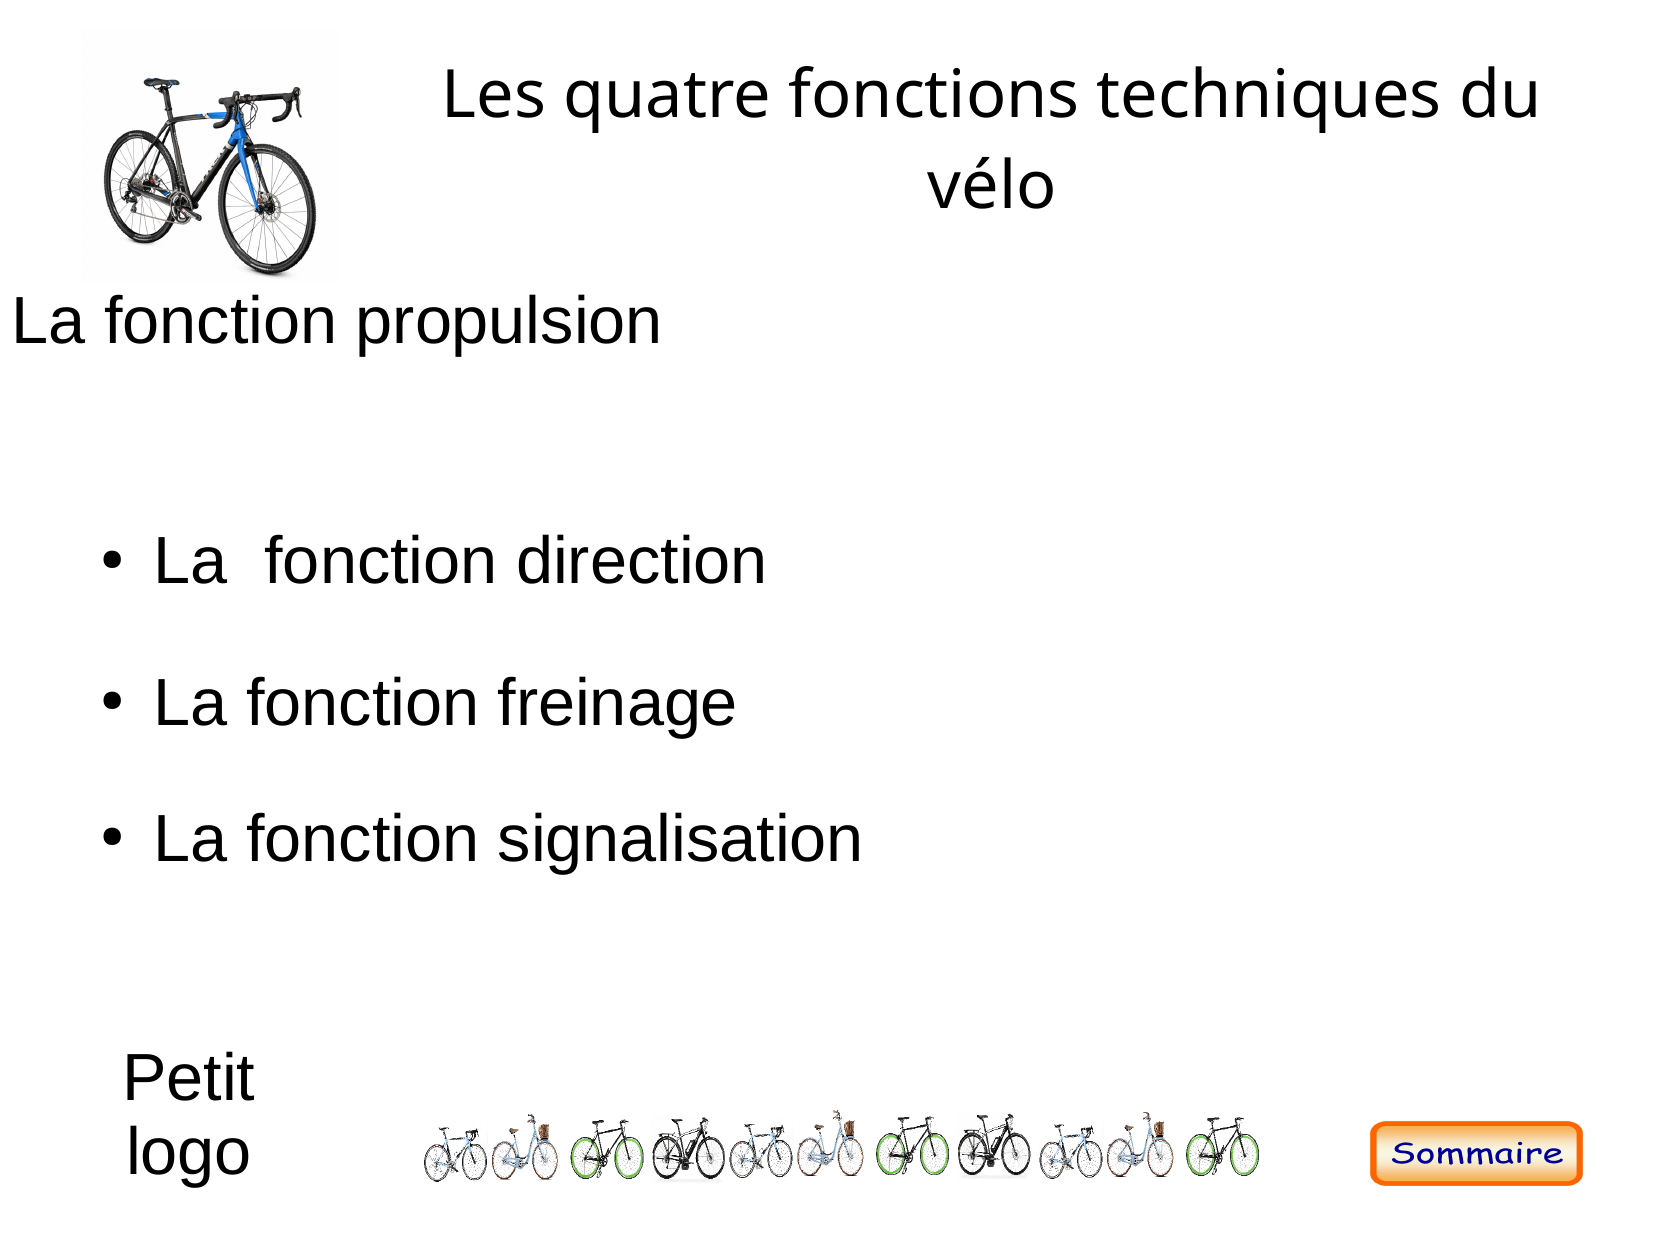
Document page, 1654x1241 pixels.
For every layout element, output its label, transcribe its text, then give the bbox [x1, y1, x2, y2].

picture [1370, 1121, 1583, 1186]
picture [422, 1110, 1264, 1187]
text_box Petit logo [82, 1039, 296, 1189]
title Les quatre fonctions techniques du vélo [425, 43, 1560, 230]
list La fonction direction [82, 523, 1571, 599]
list La fonction signalisation [82, 801, 1571, 880]
list La fonction propulsion [0, 283, 1430, 359]
list La fonction freinage [82, 665, 1571, 741]
picture [82, 28, 338, 283]
